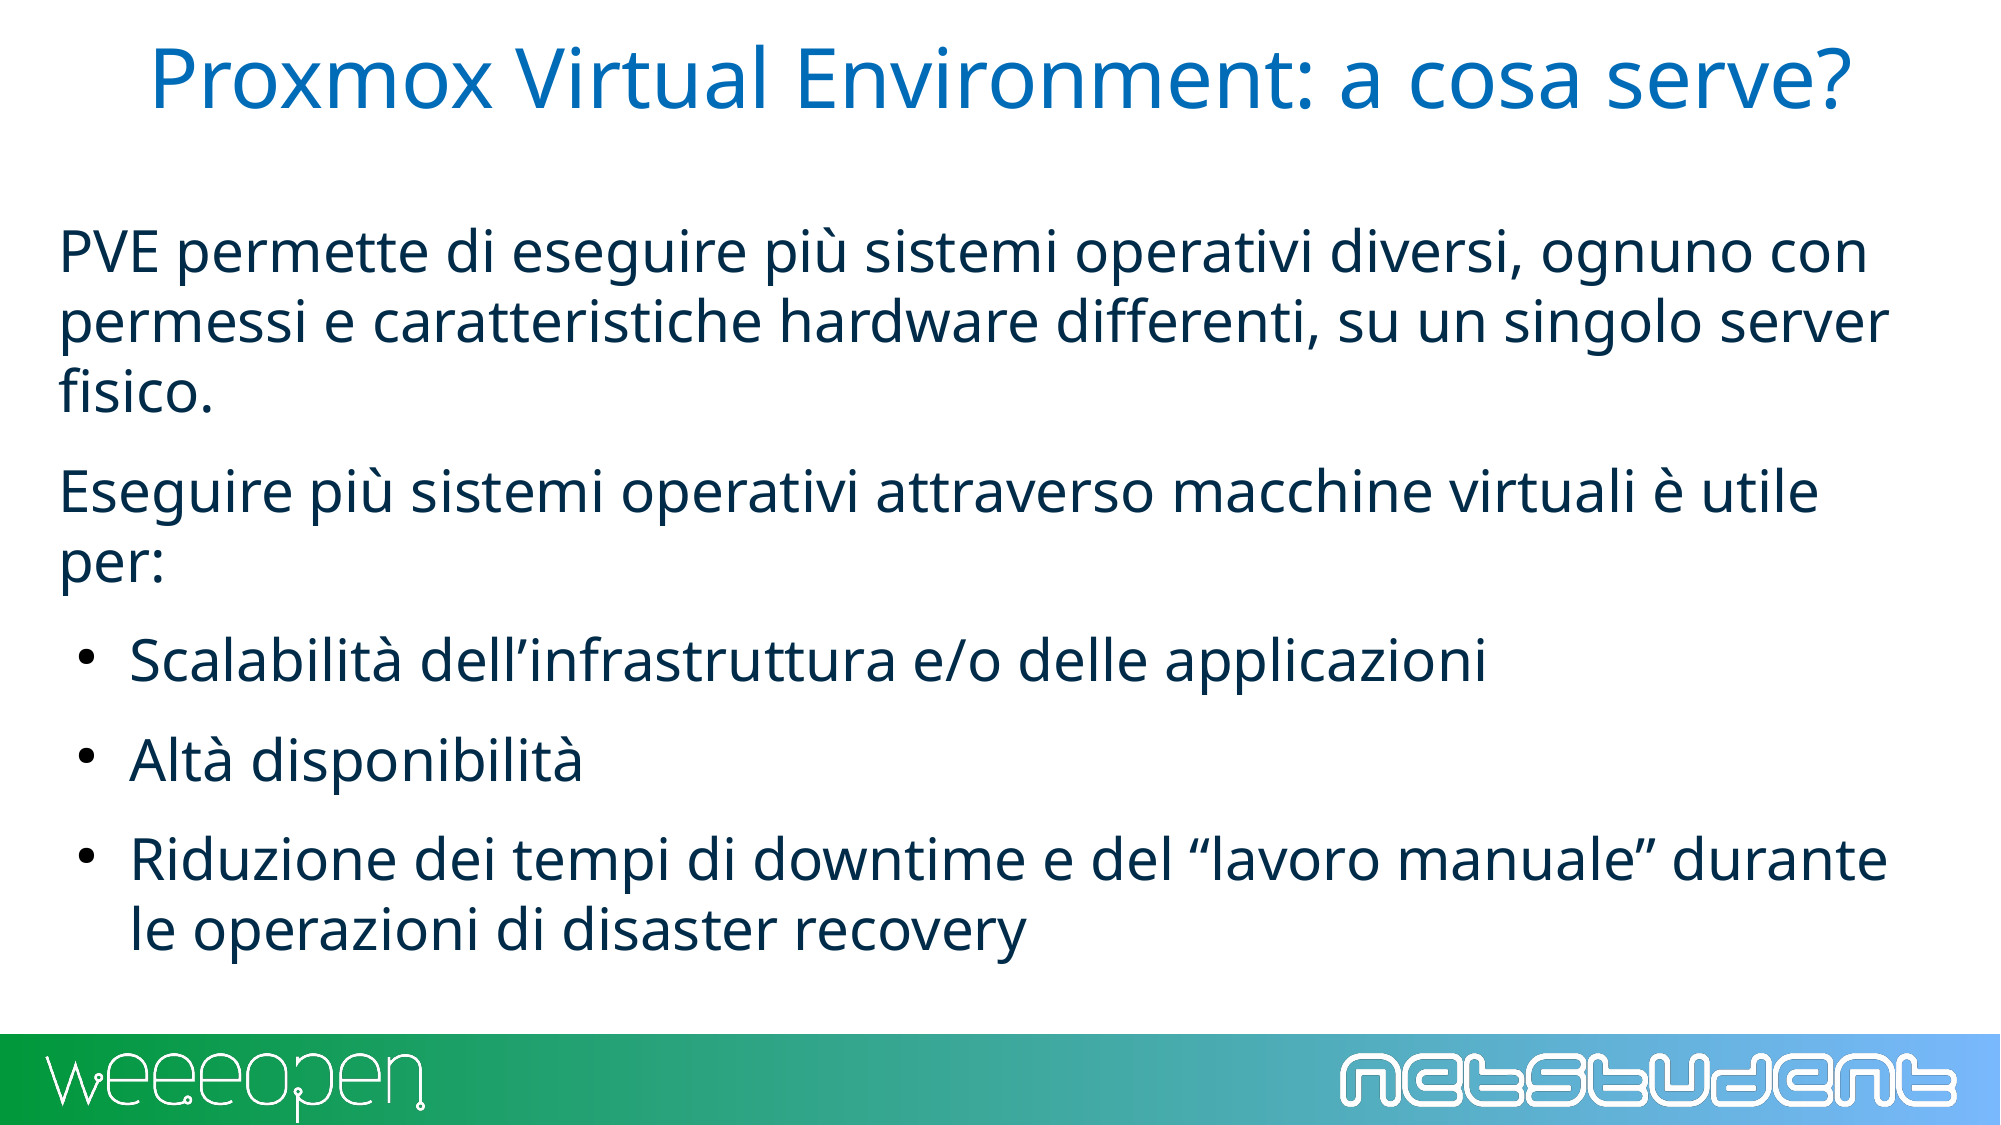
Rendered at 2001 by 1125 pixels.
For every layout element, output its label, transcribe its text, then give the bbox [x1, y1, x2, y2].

list PVE permette di eseguire più sistemi operativi diversi, ognuno con permessi e caratteristiche hardware differenti, su un singolo server fisico. Eseguire più sistemi operativi attraverso macchine virtuali è utile per: Scalabilità dell’infrastruttura e/o delle applicazioni Altà disponibilità Riduzione dei tempi di downtime e del “lavoro manuale” durante le operazioni di disaster recovery [43, 206, 1959, 384]
title Proxmox Virtual Environment: a cosa serve? [43, 29, 1959, 206]
picture [1340, 1053, 1957, 1107]
picture [45, 1053, 425, 1123]
